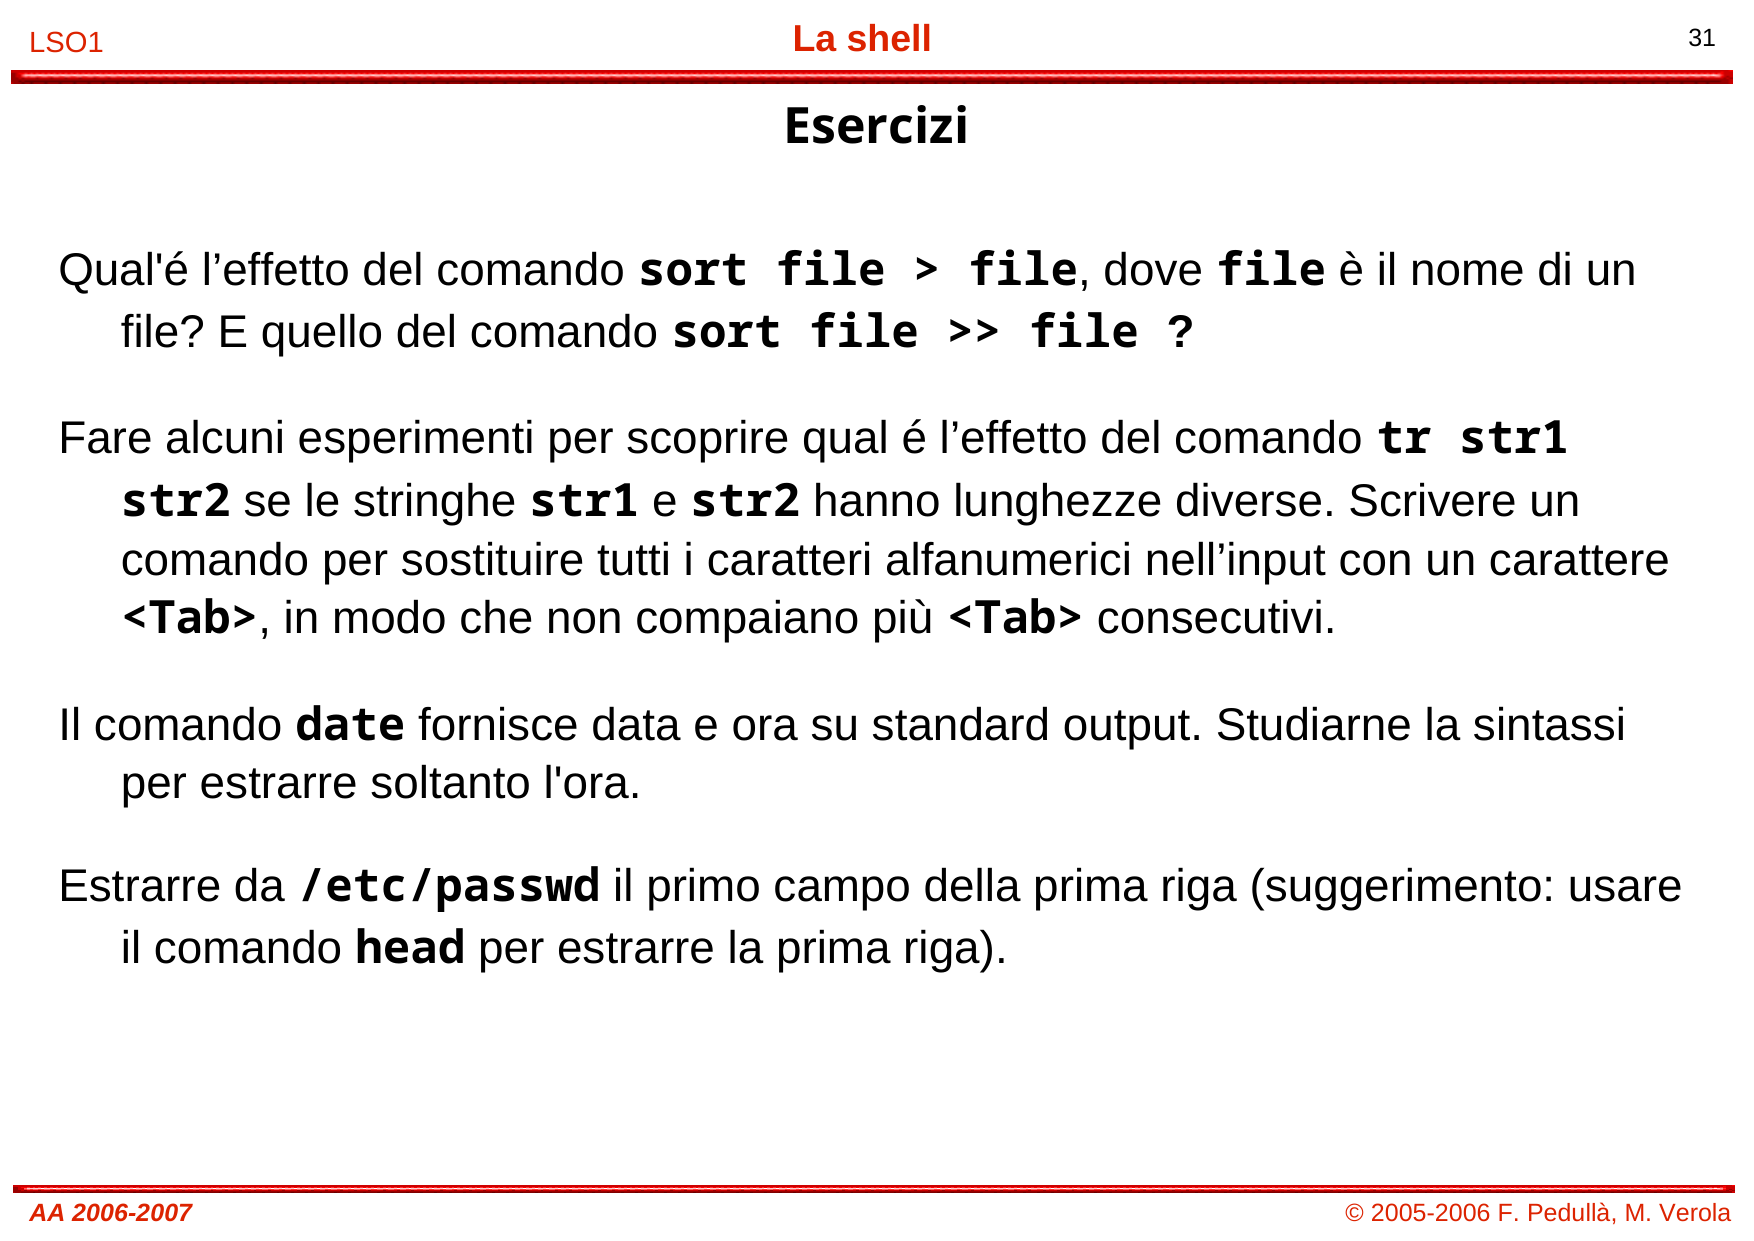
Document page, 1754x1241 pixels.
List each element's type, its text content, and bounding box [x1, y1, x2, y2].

picture [13, 1185, 1735, 1193]
title Esercizi [705, 78, 1048, 174]
picture [11, 70, 1733, 84]
list Qual'é l’effetto del comando sort file > file, dove file è il nome di un file? E quello del comando sort file >> file ? Fare alcuni esperimenti per scoprire qual é l’effetto del comando tr str1 str2 se le stringhe str1 e str2 hanno lunghezze diverse. Scrivere un comando per sostituire tutti i caratteri alfanumerici nell’input con un carattere <Tab>, in modo che non compaiano più <Tab> consecutivi. Il comando date fornisce data e ora su standard output. Studiarne la sintassi per estrarre soltanto l'ora. Estrarre da /etc/passwd il primo campo della prima riga (suggerimento: usare il comando head per estrarre la prima riga). [58, 236, 1696, 1043]
